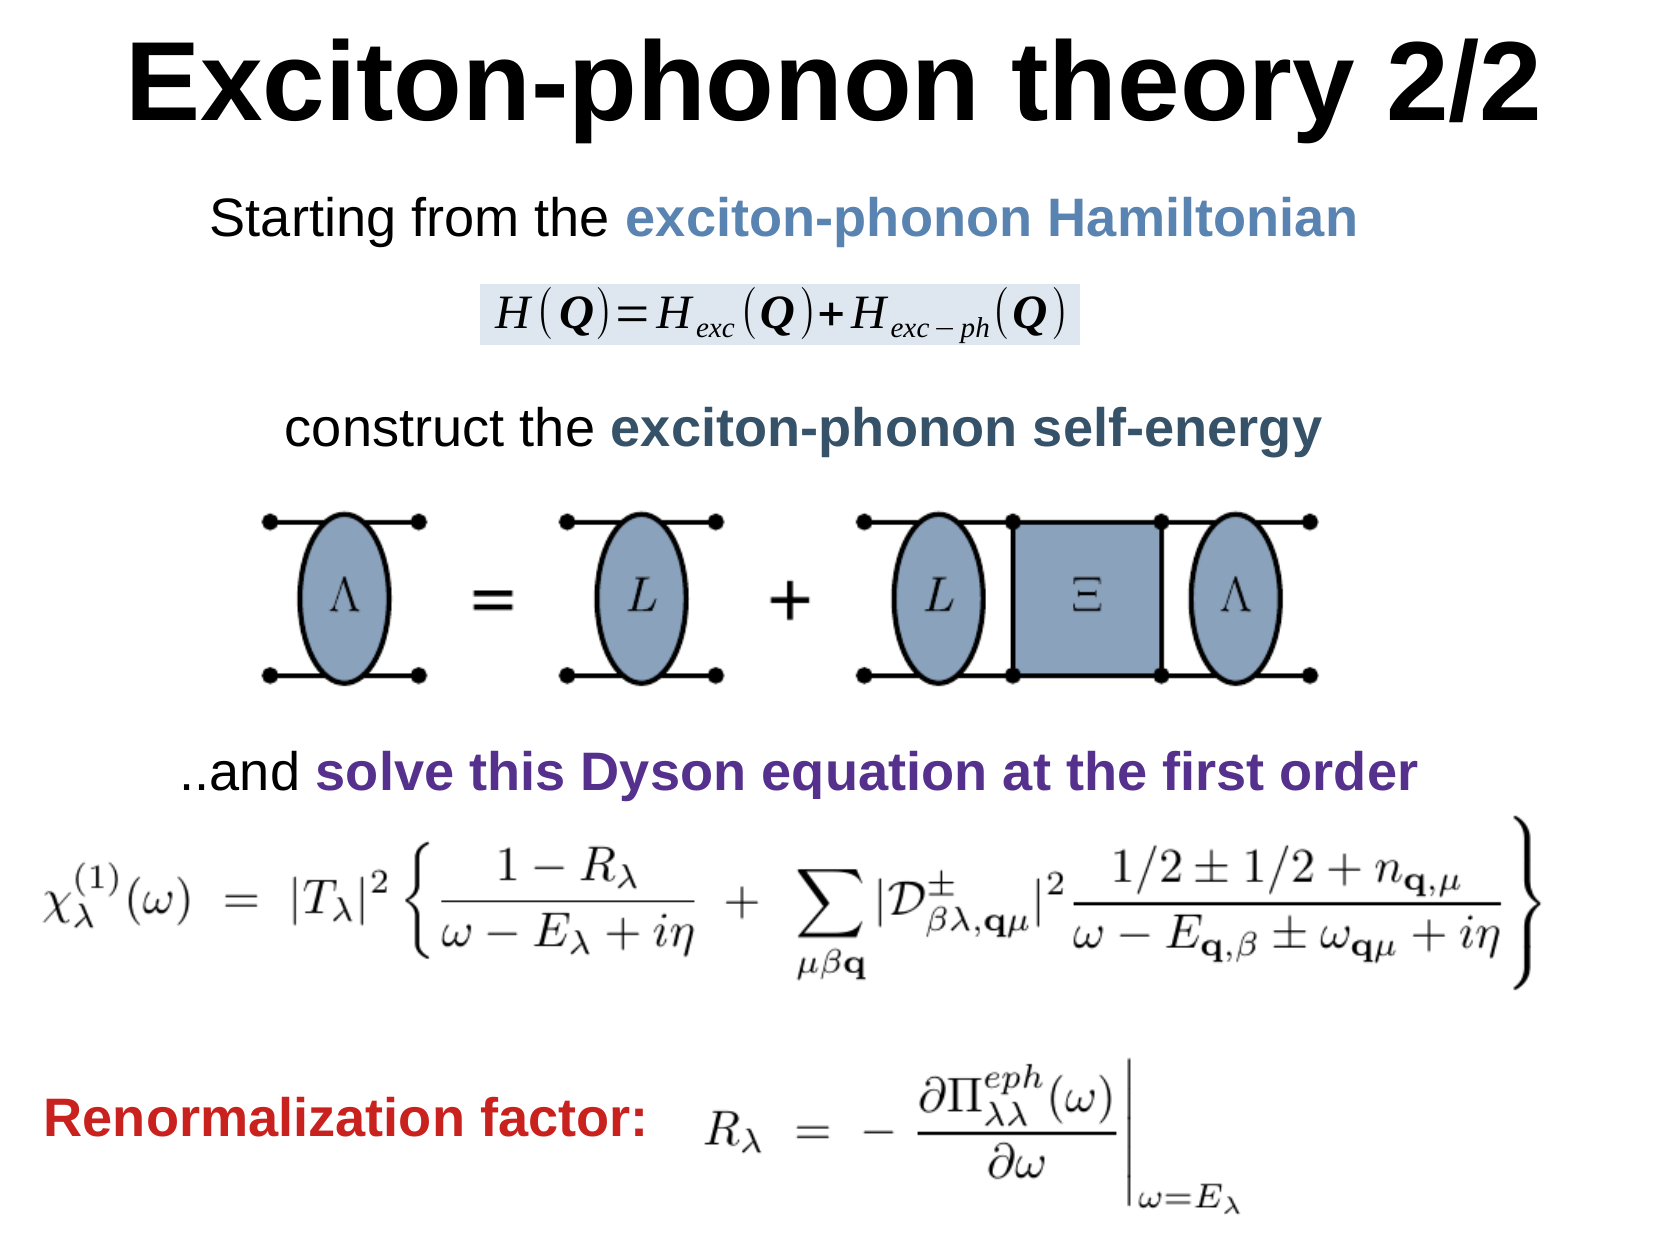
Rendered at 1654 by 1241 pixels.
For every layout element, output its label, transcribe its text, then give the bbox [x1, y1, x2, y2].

picture [655, 1014, 1270, 1225]
title Exciton-phonon theory 2/2 [90, 0, 1579, 163]
text_box ..and solve this Dyson equation at the first order [165, 734, 1546, 805]
chart [480, 283, 1081, 346]
text_box construct the exciton-phonon self-energy [270, 390, 1351, 481]
text_box Renormalization factor: [28, 1079, 901, 1171]
picture [215, 464, 1366, 706]
picture [15, 799, 1556, 1009]
text_box Starting from the exciton-phonon Hamiltonian [195, 180, 1441, 271]
